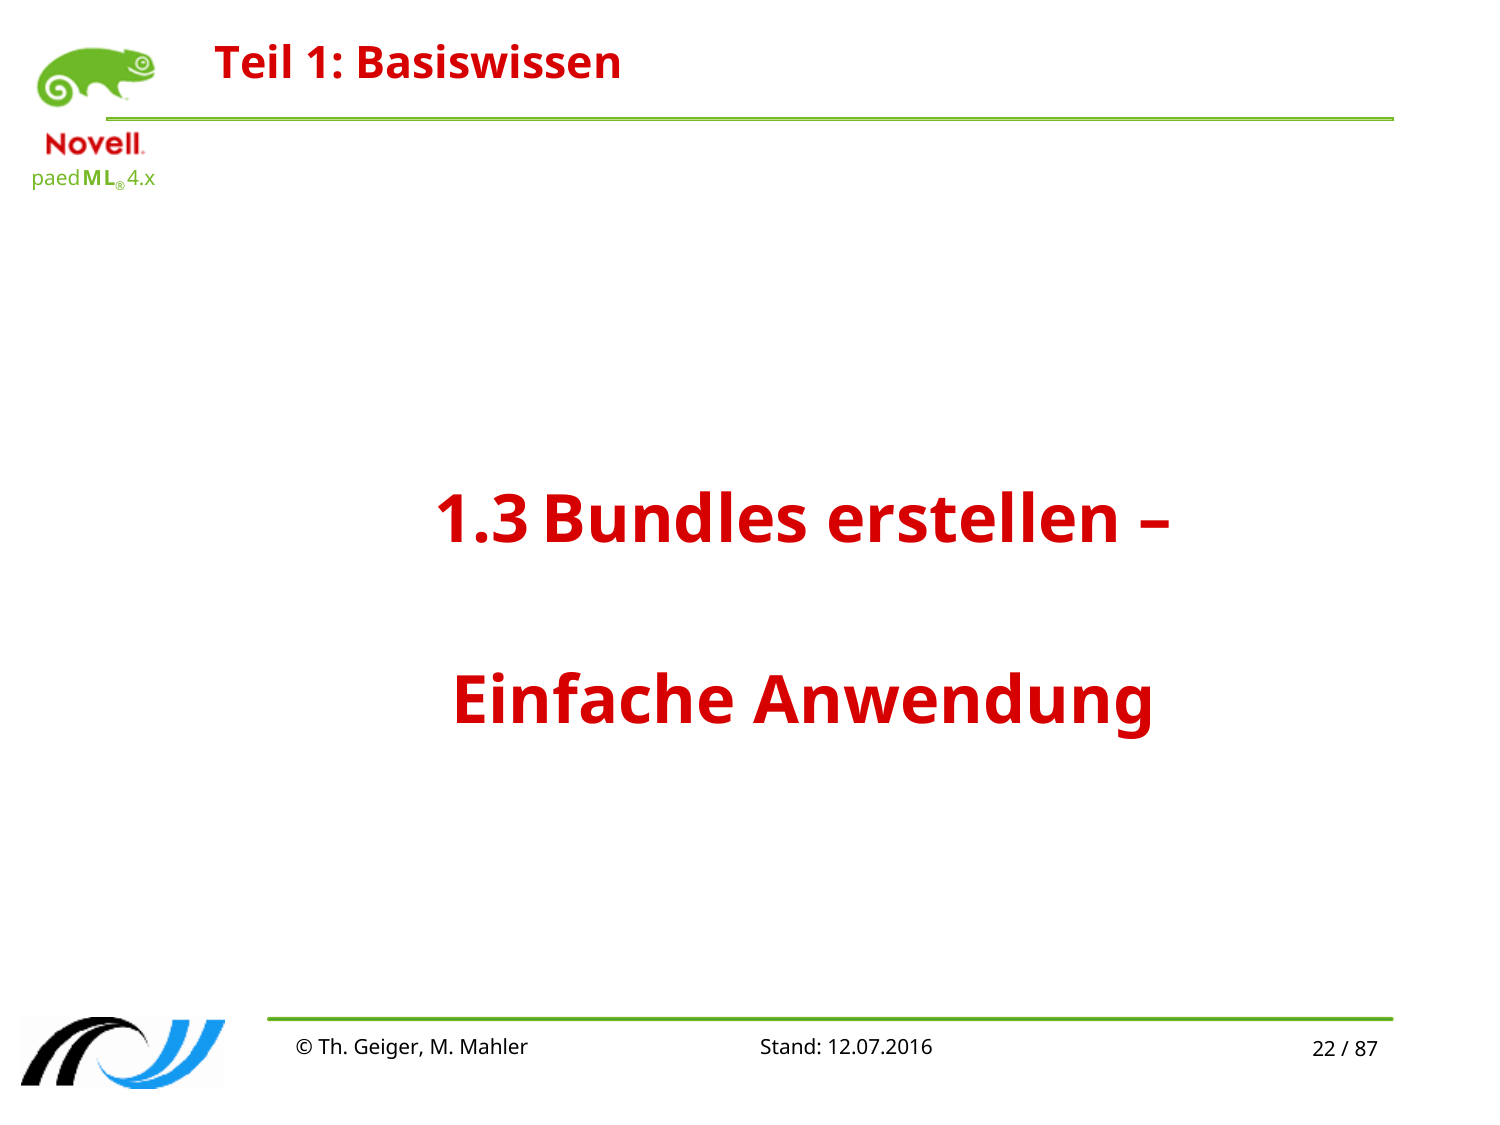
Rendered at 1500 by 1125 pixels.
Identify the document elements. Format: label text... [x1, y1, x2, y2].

list 1.3 Bundles erstellen – Einfache Anwendung [214, 160, 1393, 814]
picture [21, 1017, 225, 1089]
picture [24, 32, 167, 175]
title Teil 1: Basiswissen [214, 16, 1393, 108]
